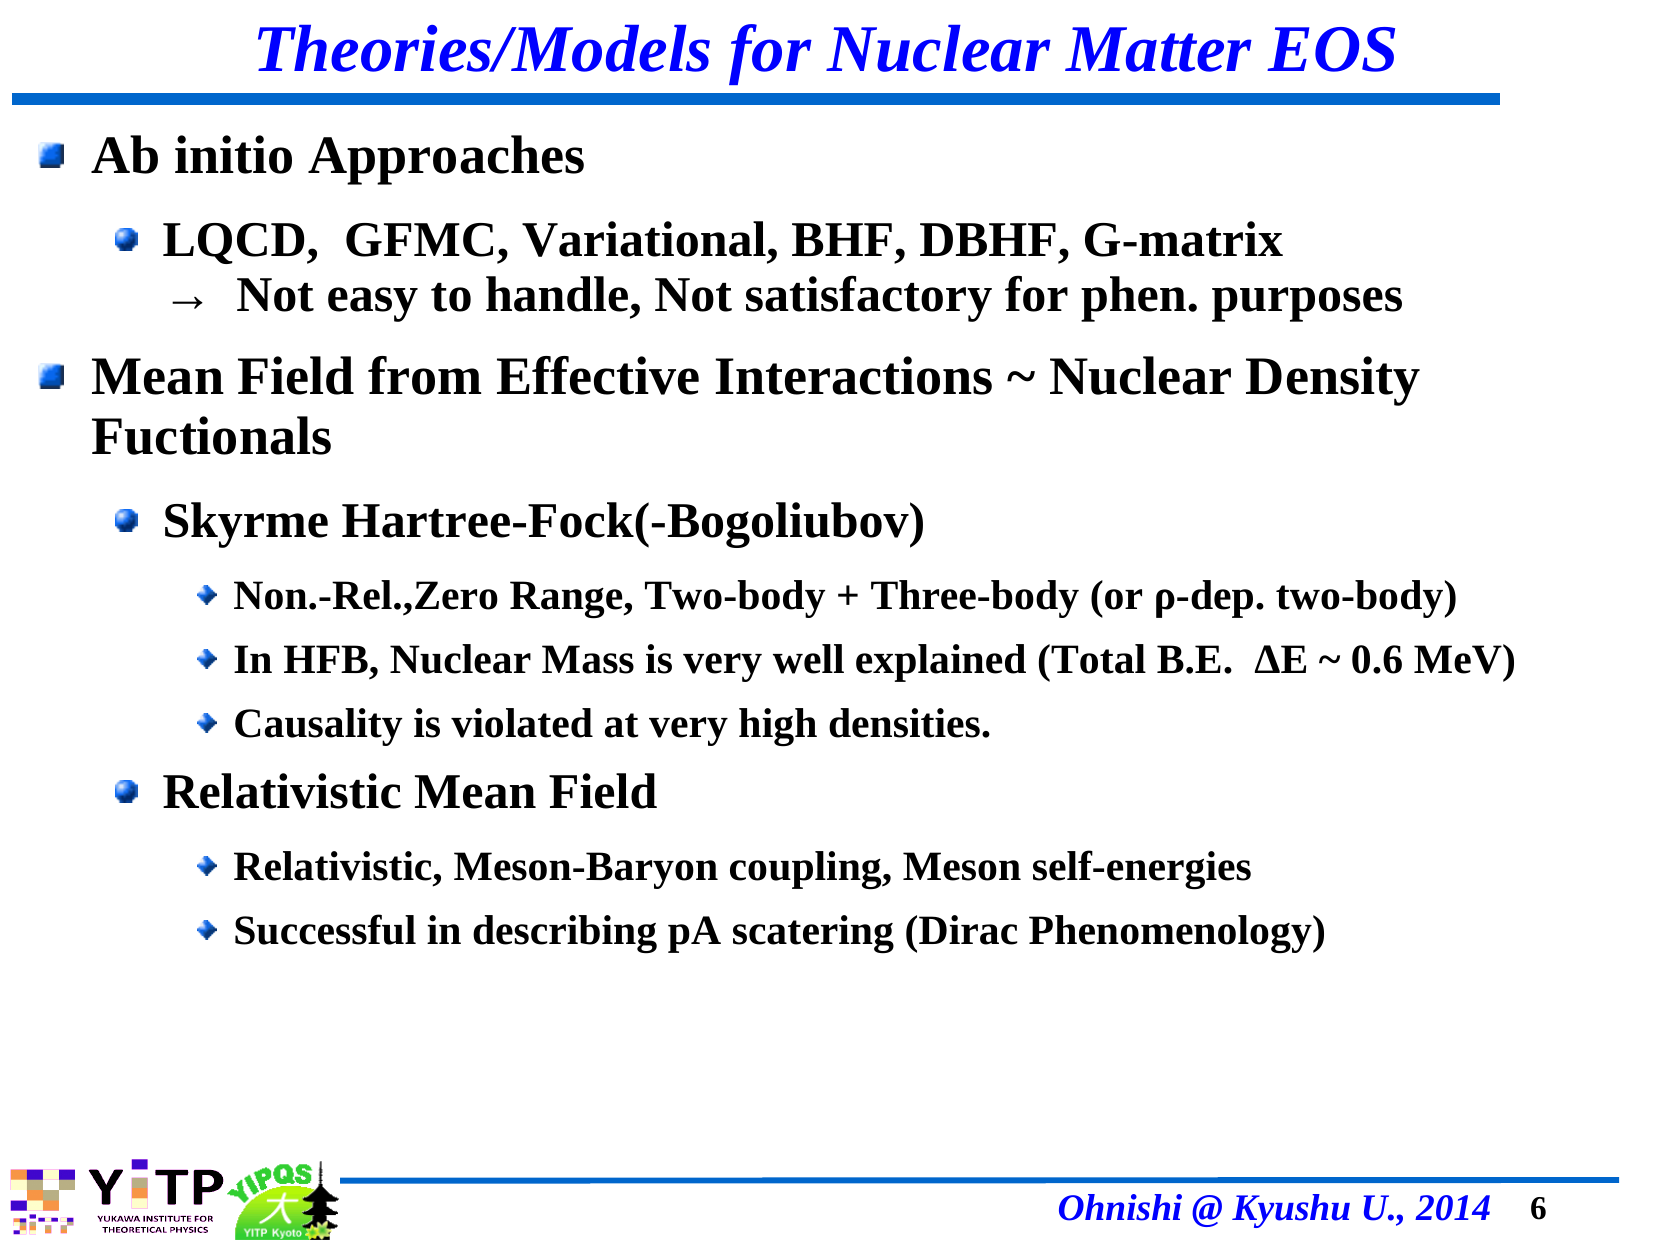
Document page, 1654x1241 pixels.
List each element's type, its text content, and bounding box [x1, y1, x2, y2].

title Theories/Models for Nuclear Matter EOS [0, 0, 1654, 99]
picture [0, 1154, 340, 1241]
list Ab initio Approaches LQCD, GFMC, Variational, BHF, DBHF, G-matrix → Not easy to handle, Not satisfactory for phen. purposes Mean Field from Effective Interactions ~ Nuclear Density Fuctionals Skyrme Hartree-Fock(-Bogoliubov) Non.-Rel.,Zero Range, Two-body + Three-body (or ρ-dep. two-body) In HFB, Nuclear Mass is very well explained (Total B.E. ΔE ~ 0.6 MeV) Causality is violated at very high densities. Relativistic Mean Field Relativistic, Meson-Baryon coupling, Meson self-energies Successful in describing pA scatering (Dirac Phenomenology) [20, 124, 1621, 1137]
